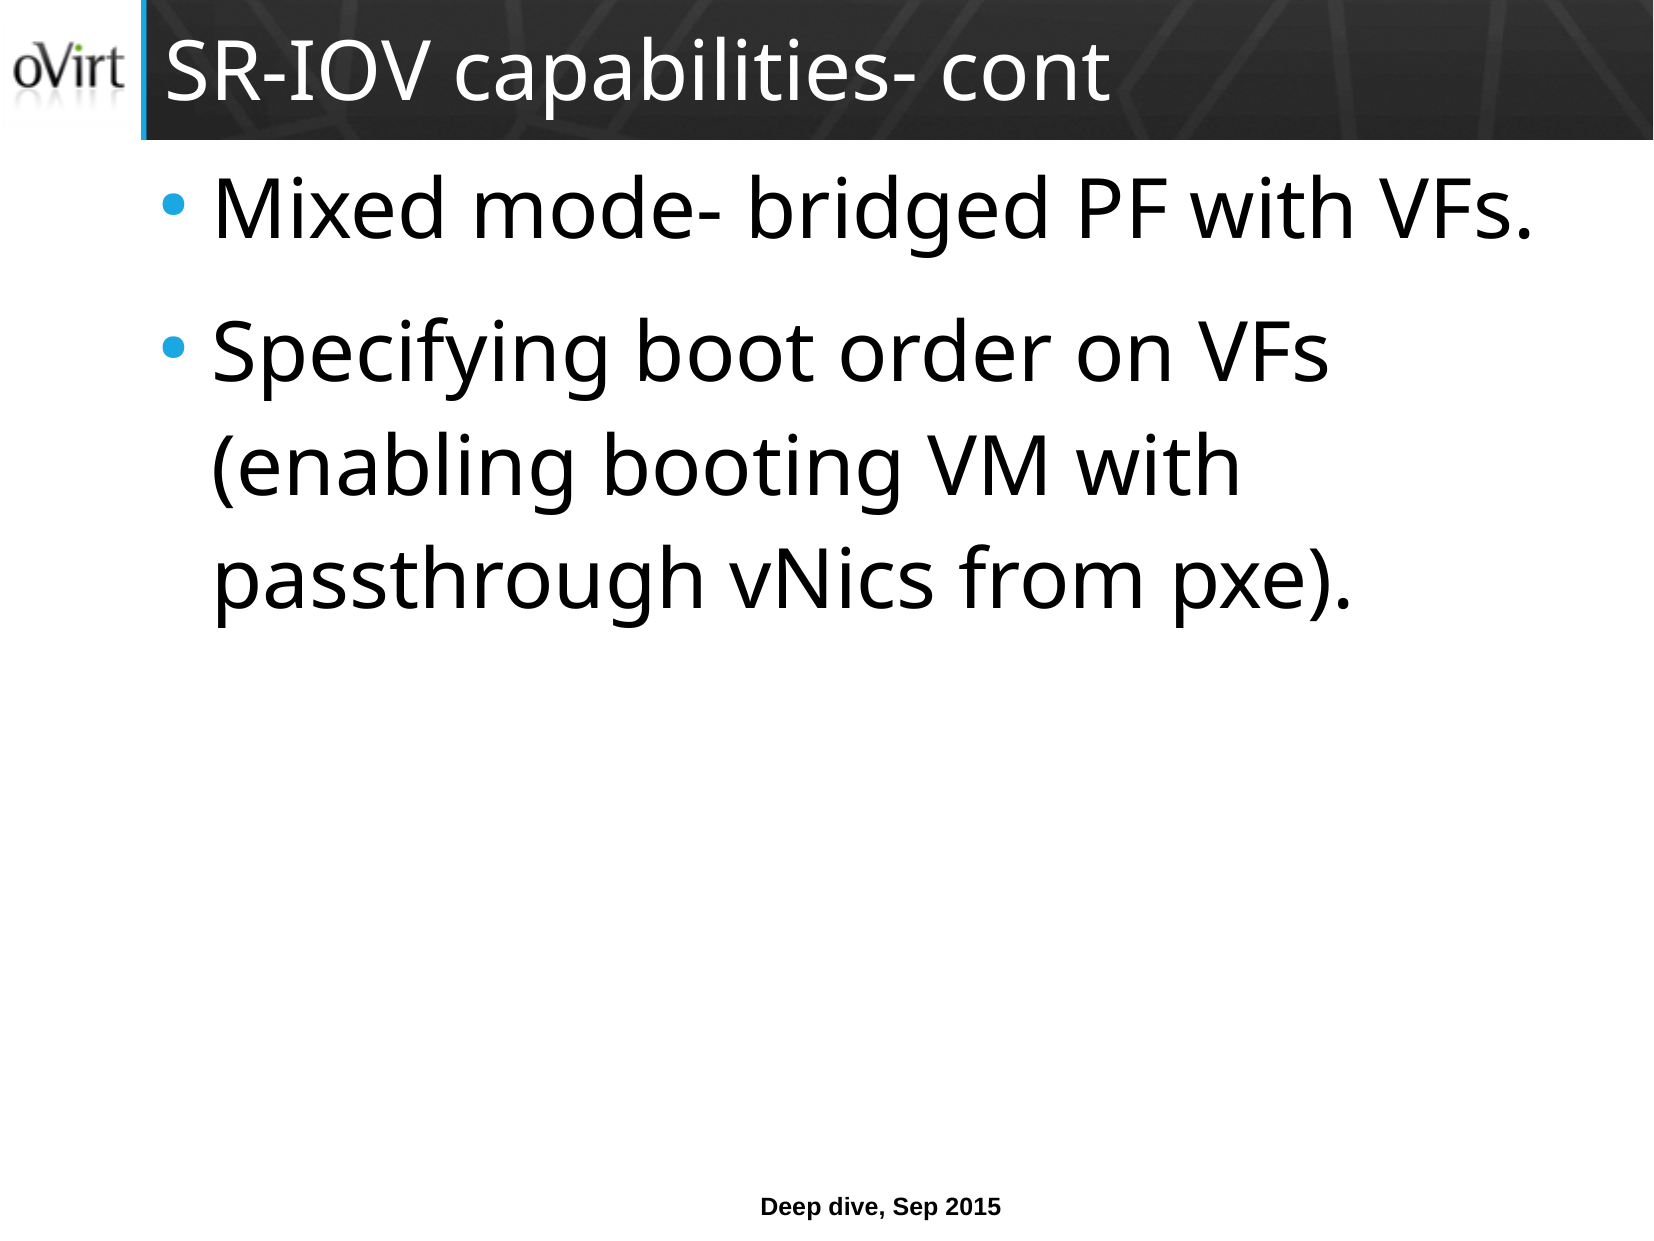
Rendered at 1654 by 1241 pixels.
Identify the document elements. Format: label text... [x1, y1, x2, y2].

title SR-IOV capabilities- cont [164, 18, 1653, 119]
picture [0, 0, 1654, 140]
list Mixed mode- bridged PF with VFs. Specifying boot order on VFs (enabling booting VM with passthrough vNics from pxe). [140, 150, 1629, 969]
